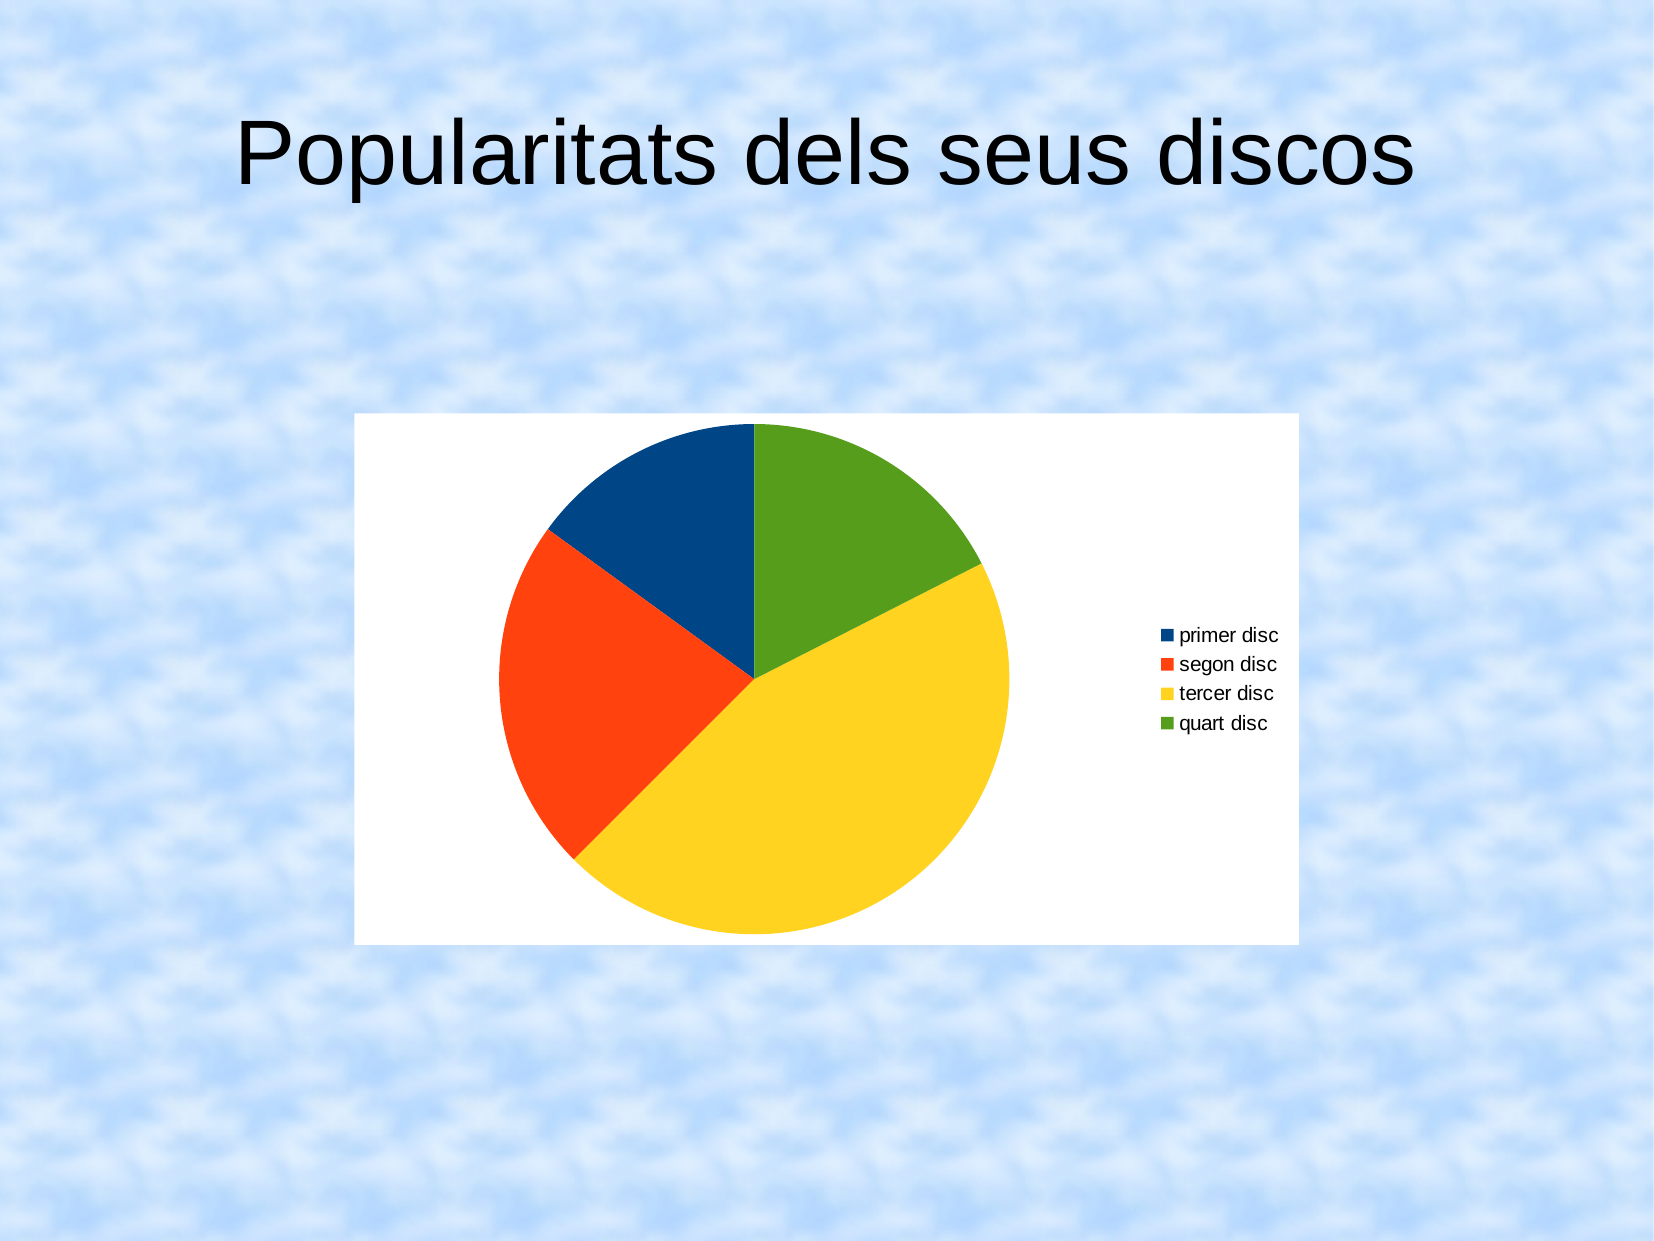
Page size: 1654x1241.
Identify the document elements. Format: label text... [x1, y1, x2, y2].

picture [0, 0, 1654, 1241]
chart [354, 413, 1299, 945]
title Popularitats dels seus discos [82, 49, 1571, 257]
